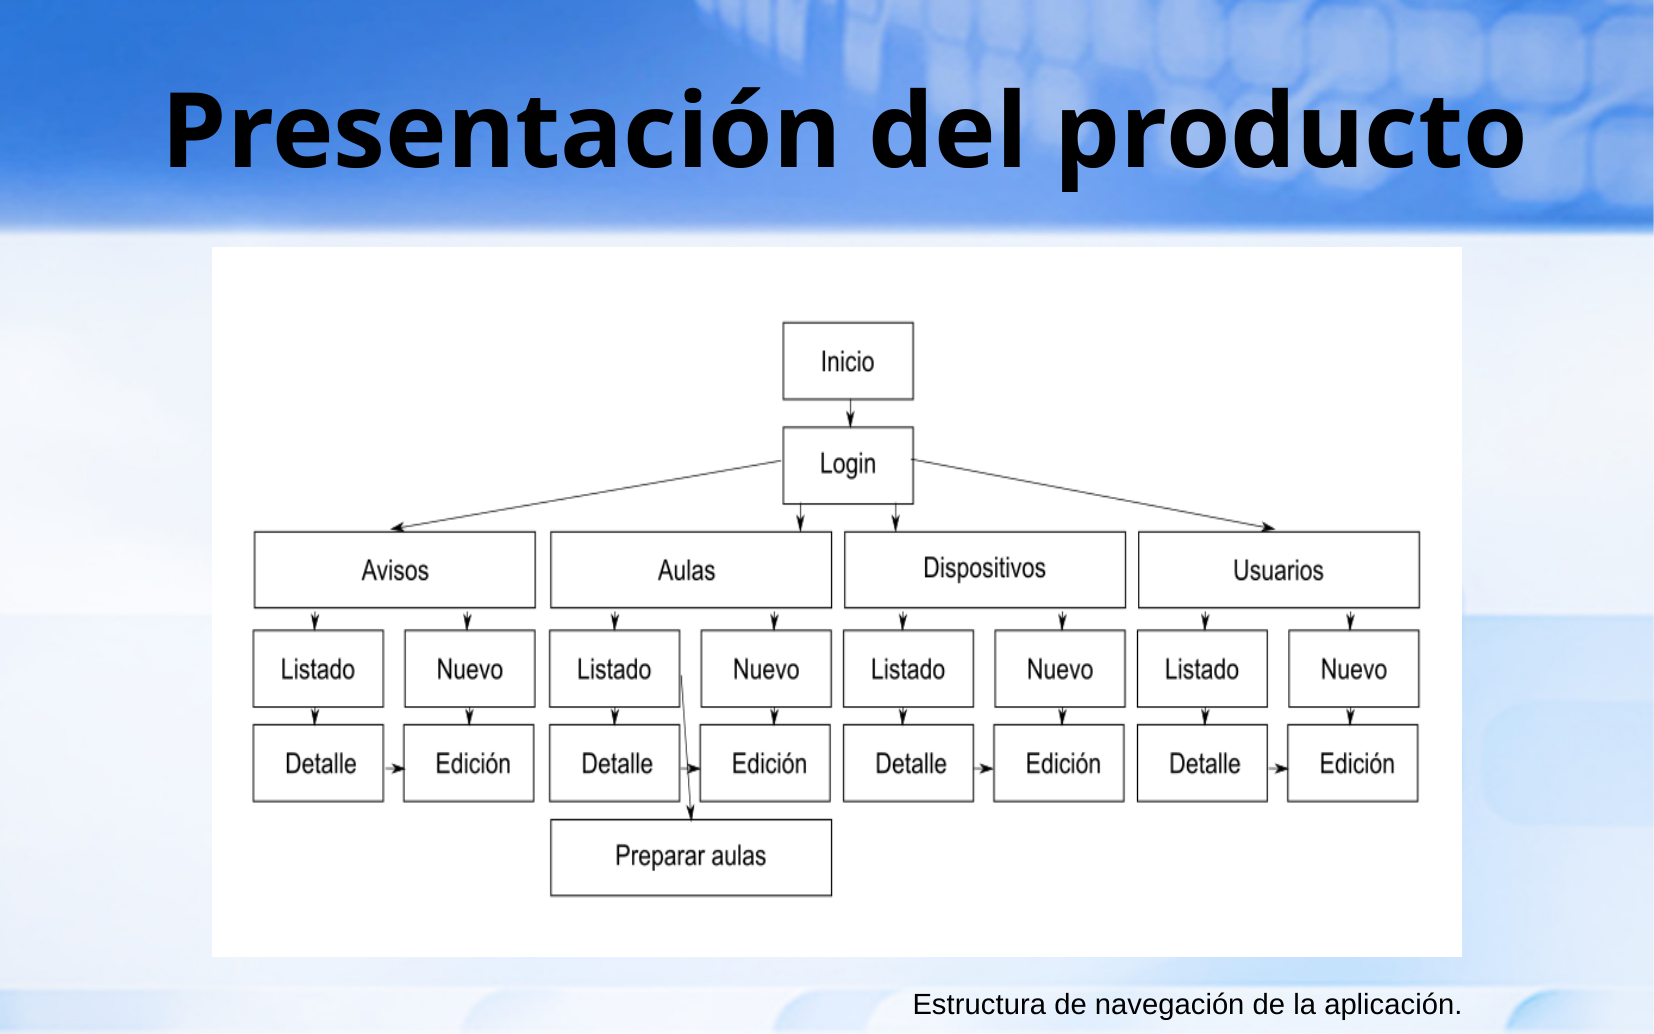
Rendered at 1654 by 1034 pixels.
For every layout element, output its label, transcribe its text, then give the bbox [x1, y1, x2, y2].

title Presentación del producto [82, 41, 1571, 214]
picture [0, 0, 1654, 1034]
text_box Estructura de navegación de la aplicación. [897, 980, 1479, 1028]
